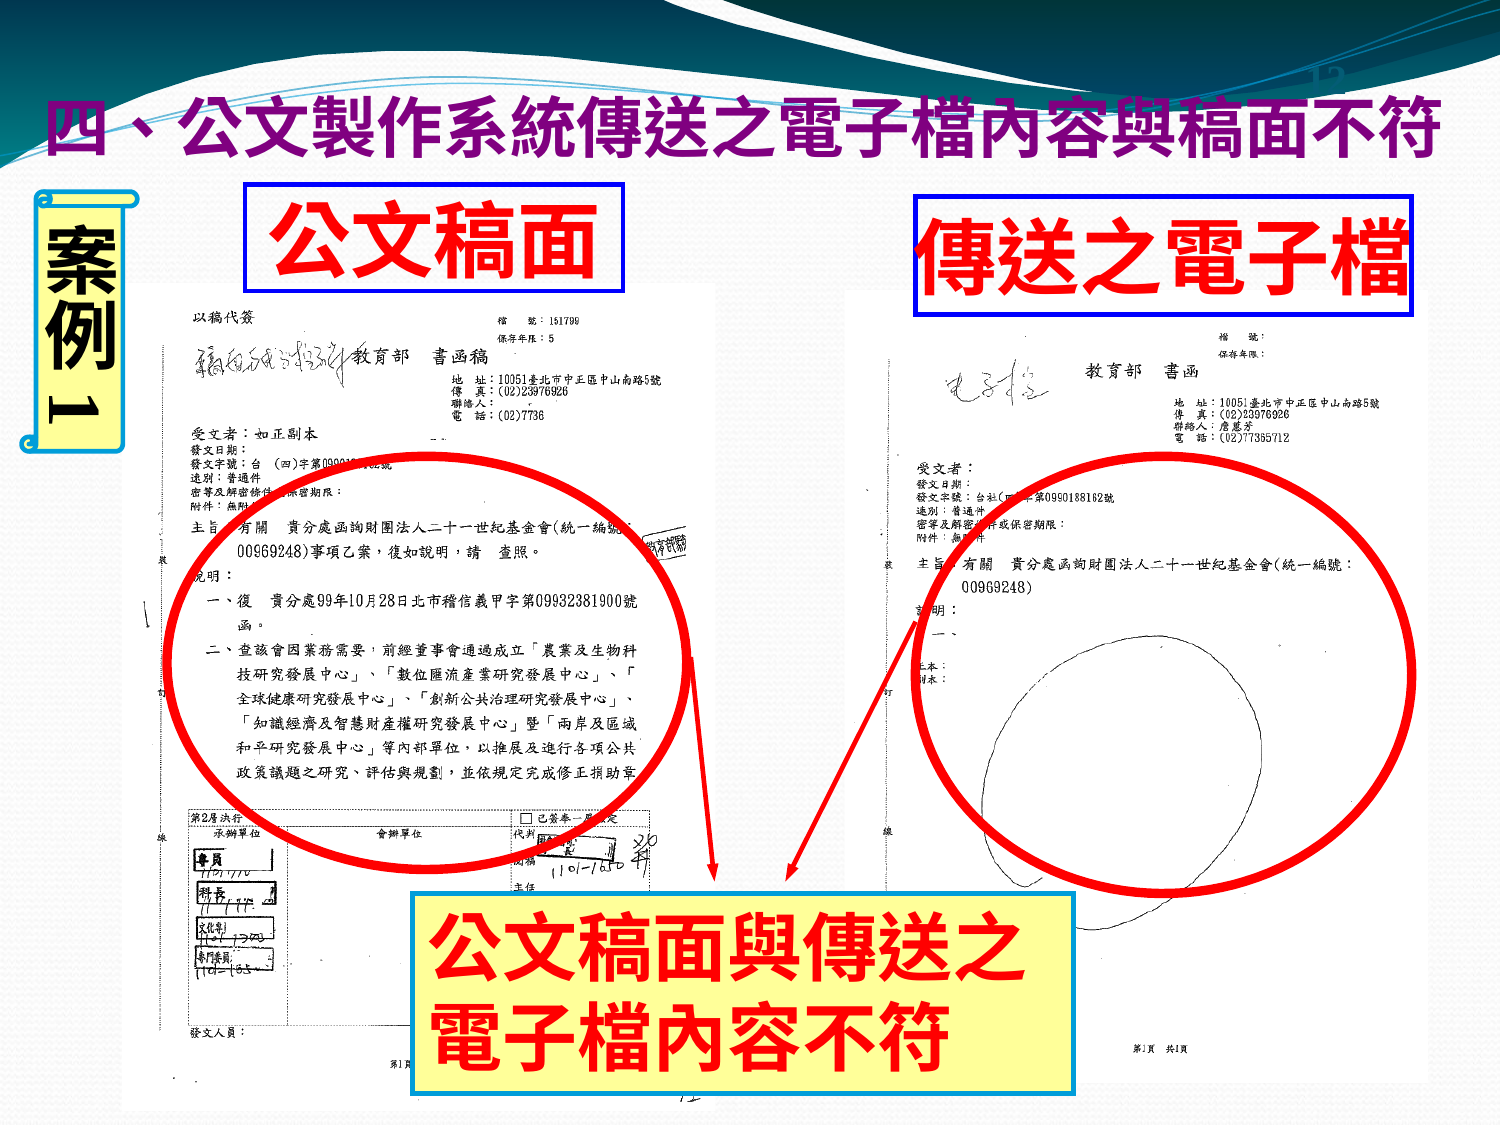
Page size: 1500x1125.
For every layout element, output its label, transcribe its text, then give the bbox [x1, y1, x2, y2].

text_box 傳送之電子檔 [915, 196, 1411, 315]
text_box 公文稿面 [245, 185, 623, 291]
chart [122, 283, 716, 1111]
text_box [915, 456, 1412, 894]
text_box [166, 456, 687, 870]
text_box 四、公文製作系統傳送之電子檔內容與稿面不符 [41, 78, 1447, 161]
text_box 案例1 [21, 191, 138, 452]
chart [844, 290, 1429, 1083]
text_box 公文稿面與傳送之電子檔內容不符 [412, 893, 1074, 1094]
text_box [1305, 42, 1431, 78]
